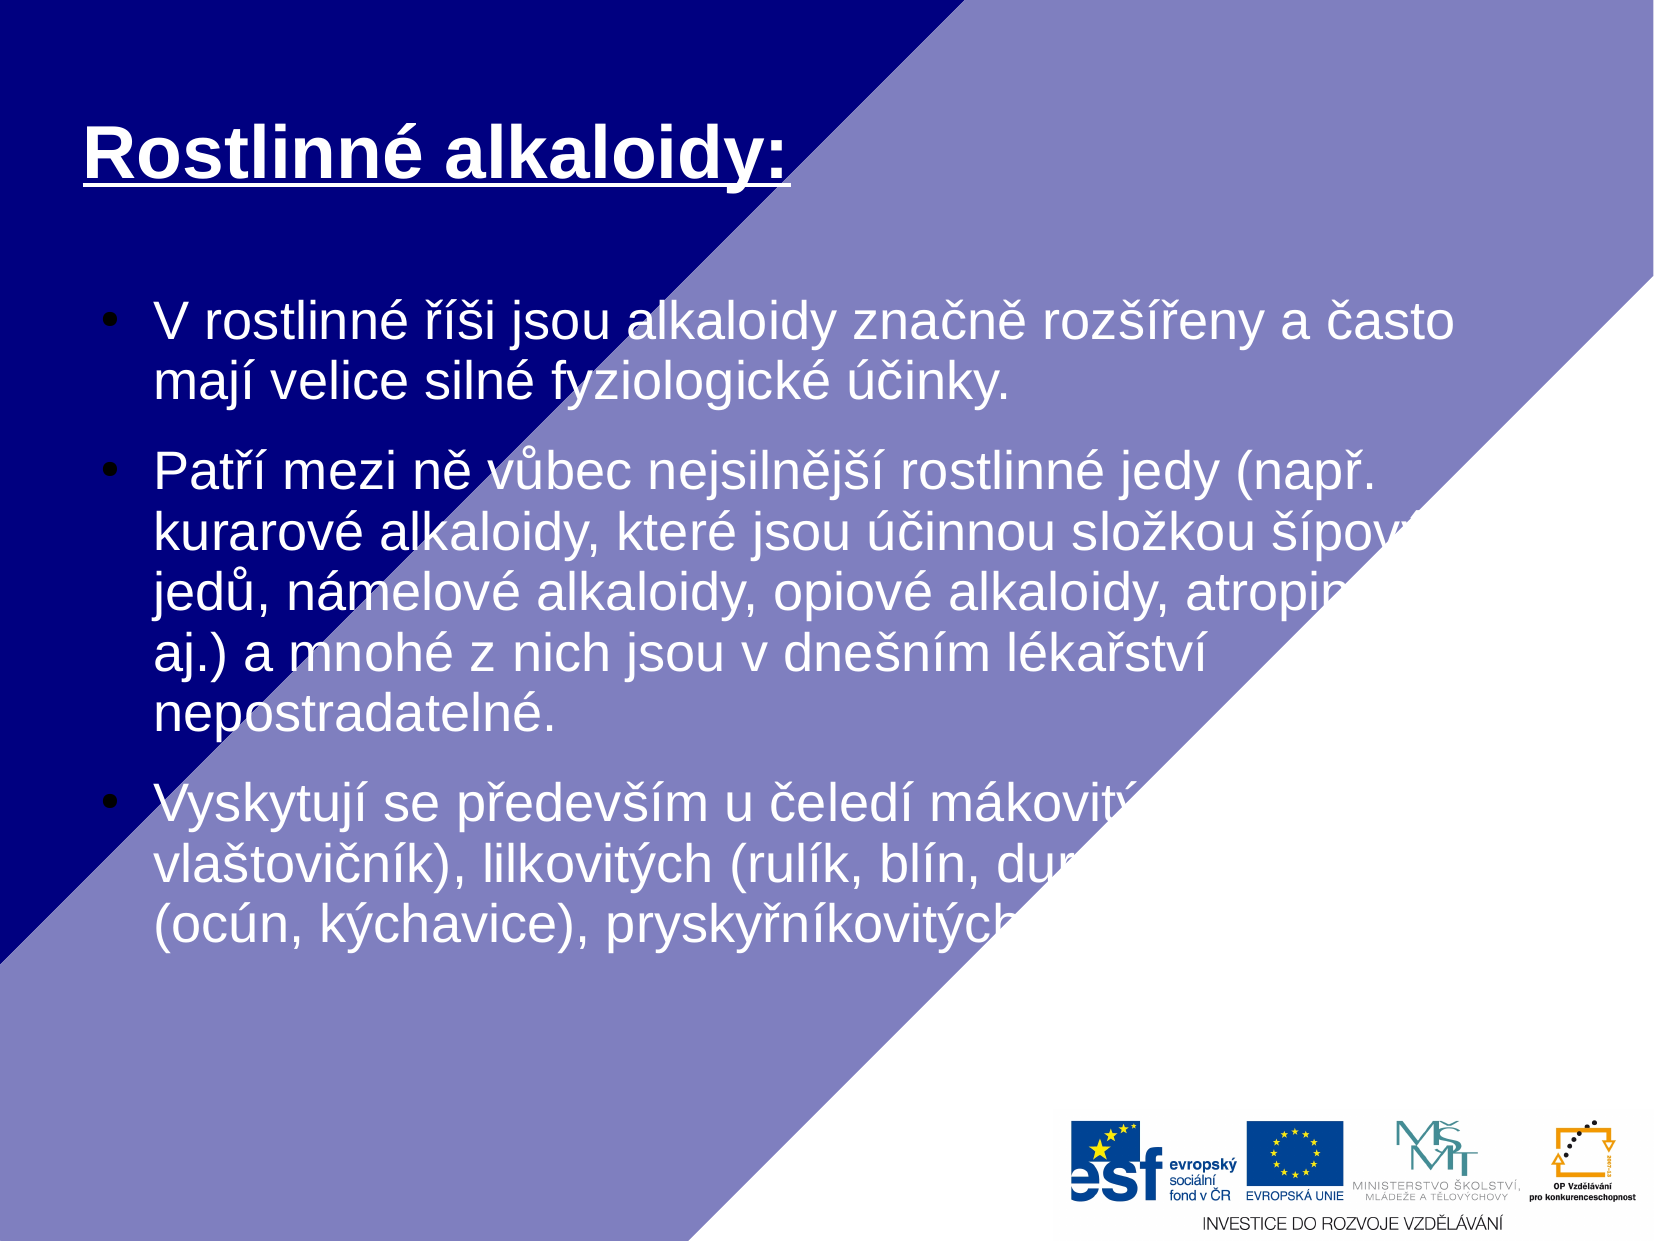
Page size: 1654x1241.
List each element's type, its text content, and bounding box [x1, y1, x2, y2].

picture [1053, 1109, 1654, 1241]
title Rostlinné alkaloidy: [82, 49, 1571, 257]
list V rostlinné říši jsou alkaloidy značně rozšířeny a často mají velice silné fyziologické účinky. Patří mezi ně vůbec nejsilnější rostlinné jedy (např. kurarové alkaloidy, které jsou účinnou složkou šípových jedů, námelové alkaloidy, opiové alkaloidy, atropin, nikotin aj.) a mnohé z nich jsou v dnešním lékařství nepostradatelné. Vyskytují se především u čeledí mákovitých (mák, vlaštovičník), lilkovitých (rulík, blín, durman), liliovitých (ocún, kýchavice), pryskyřníkovitých (oměj) aj. [82, 290, 1571, 1109]
